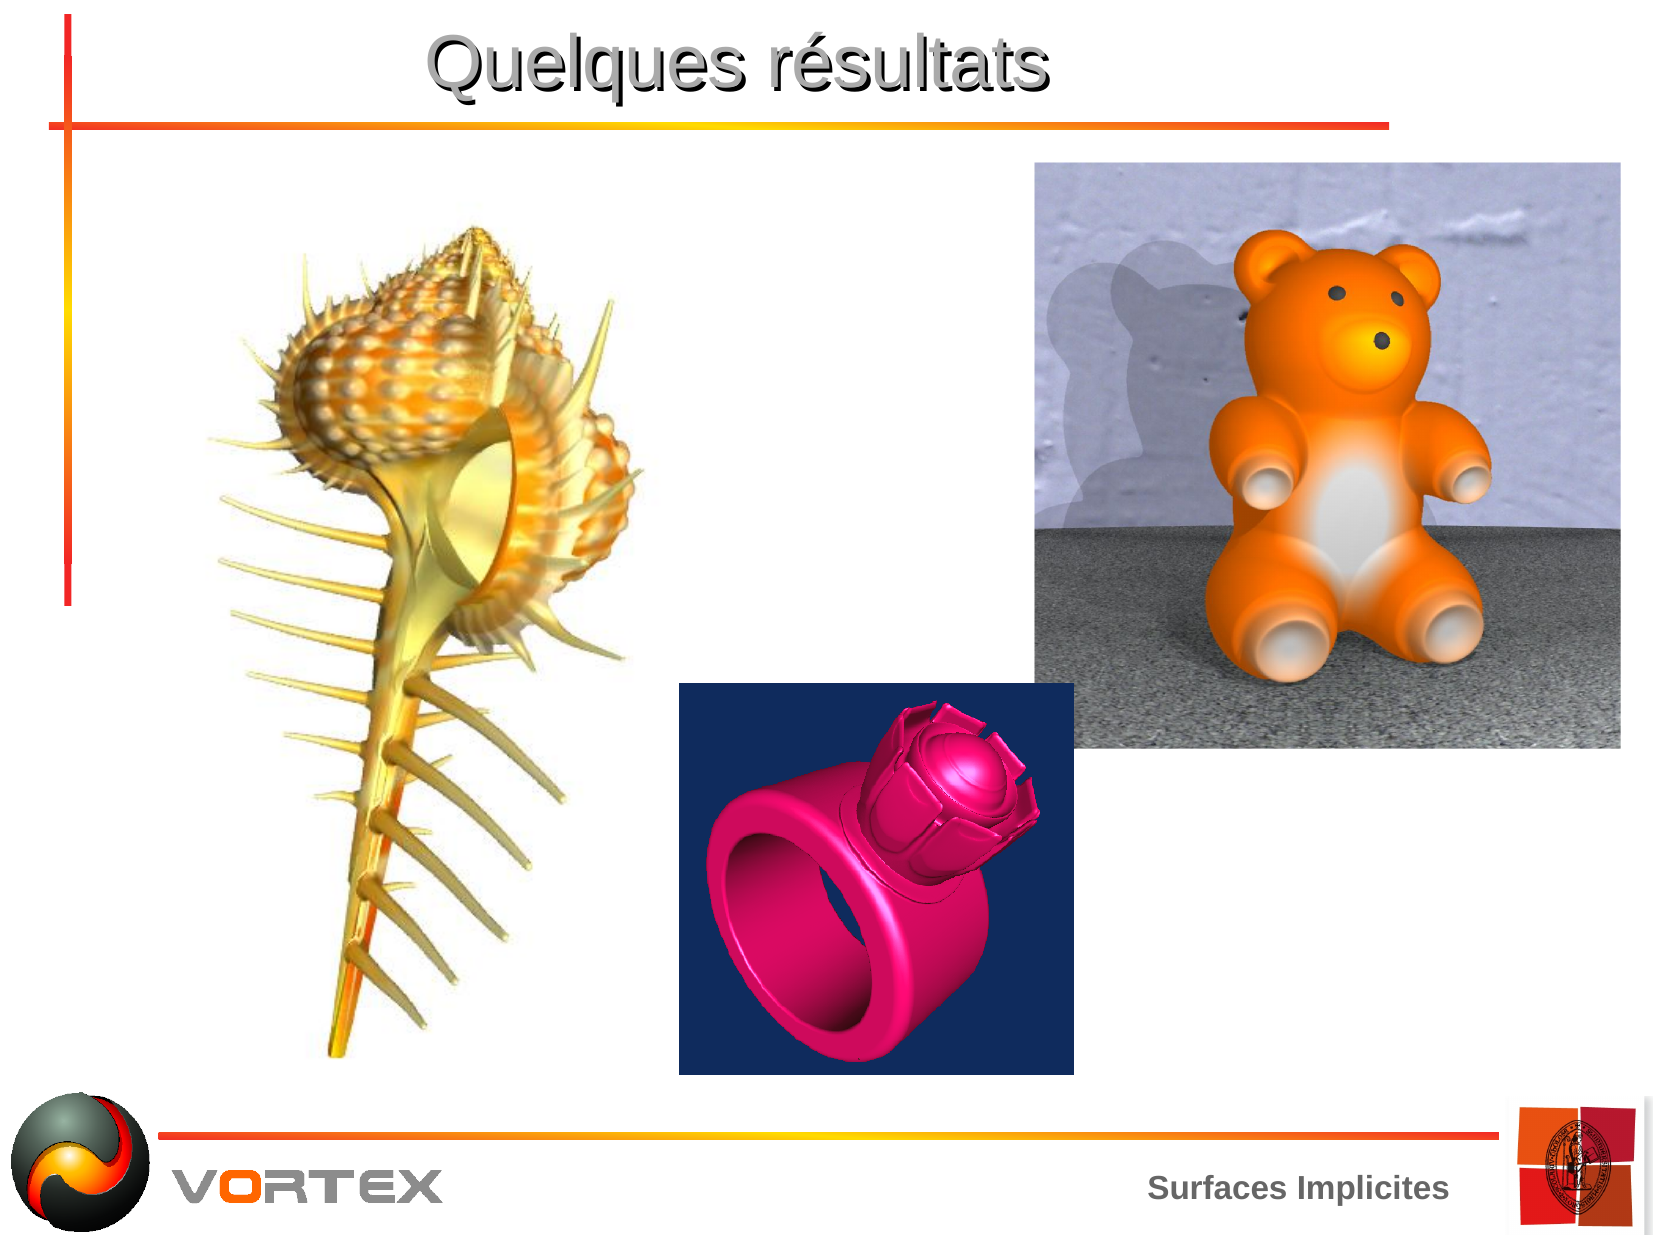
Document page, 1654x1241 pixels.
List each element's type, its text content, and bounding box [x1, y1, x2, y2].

picture [11, 153, 1621, 1232]
picture [1505, 1096, 1653, 1235]
title Quelques résultats [82, 4, 1392, 120]
